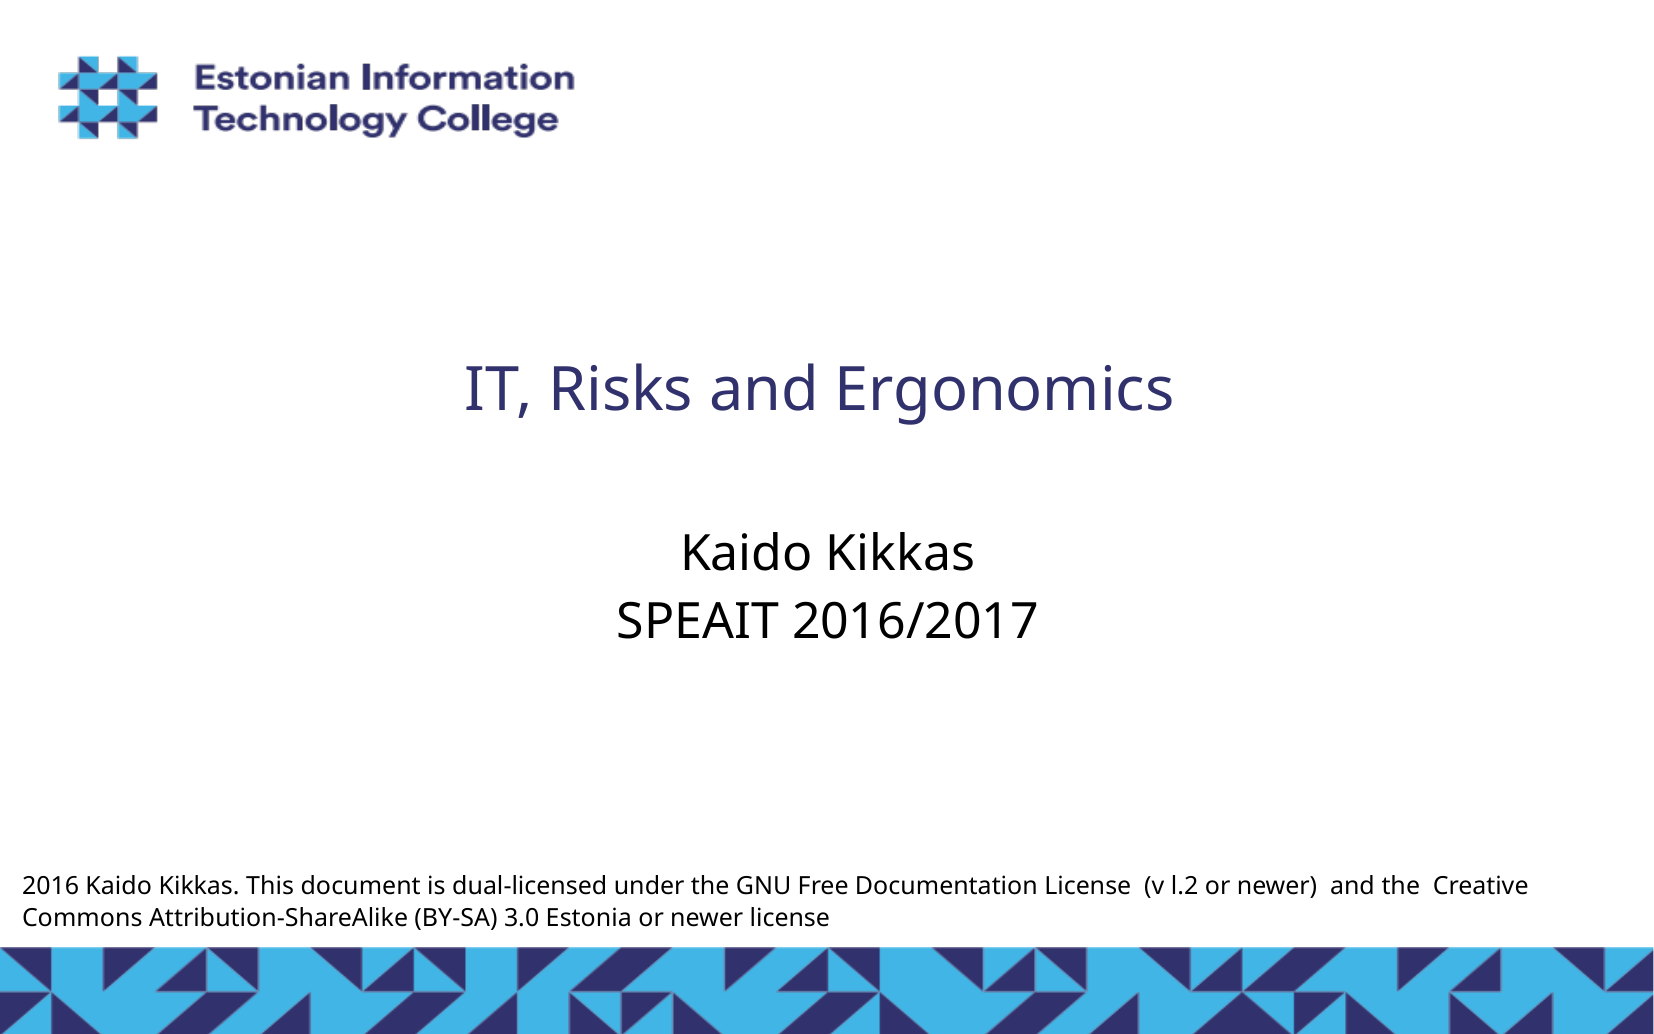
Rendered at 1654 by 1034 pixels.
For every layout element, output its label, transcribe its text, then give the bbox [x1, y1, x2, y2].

text_box 2016 Kaido Kikkas. This document is dual-licensed under the GNU Free Documentation License (v l.2 or newer) and the Creative Commons Attribution-ShareAlike (BY-SA) 3.0 Estonia or newer license [7, 862, 1595, 942]
title IT, Risks and Ergonomics [163, 264, 1477, 508]
subtitle Kaido Kikkas SPEAIT 2016/2017 [259, 518, 1396, 651]
